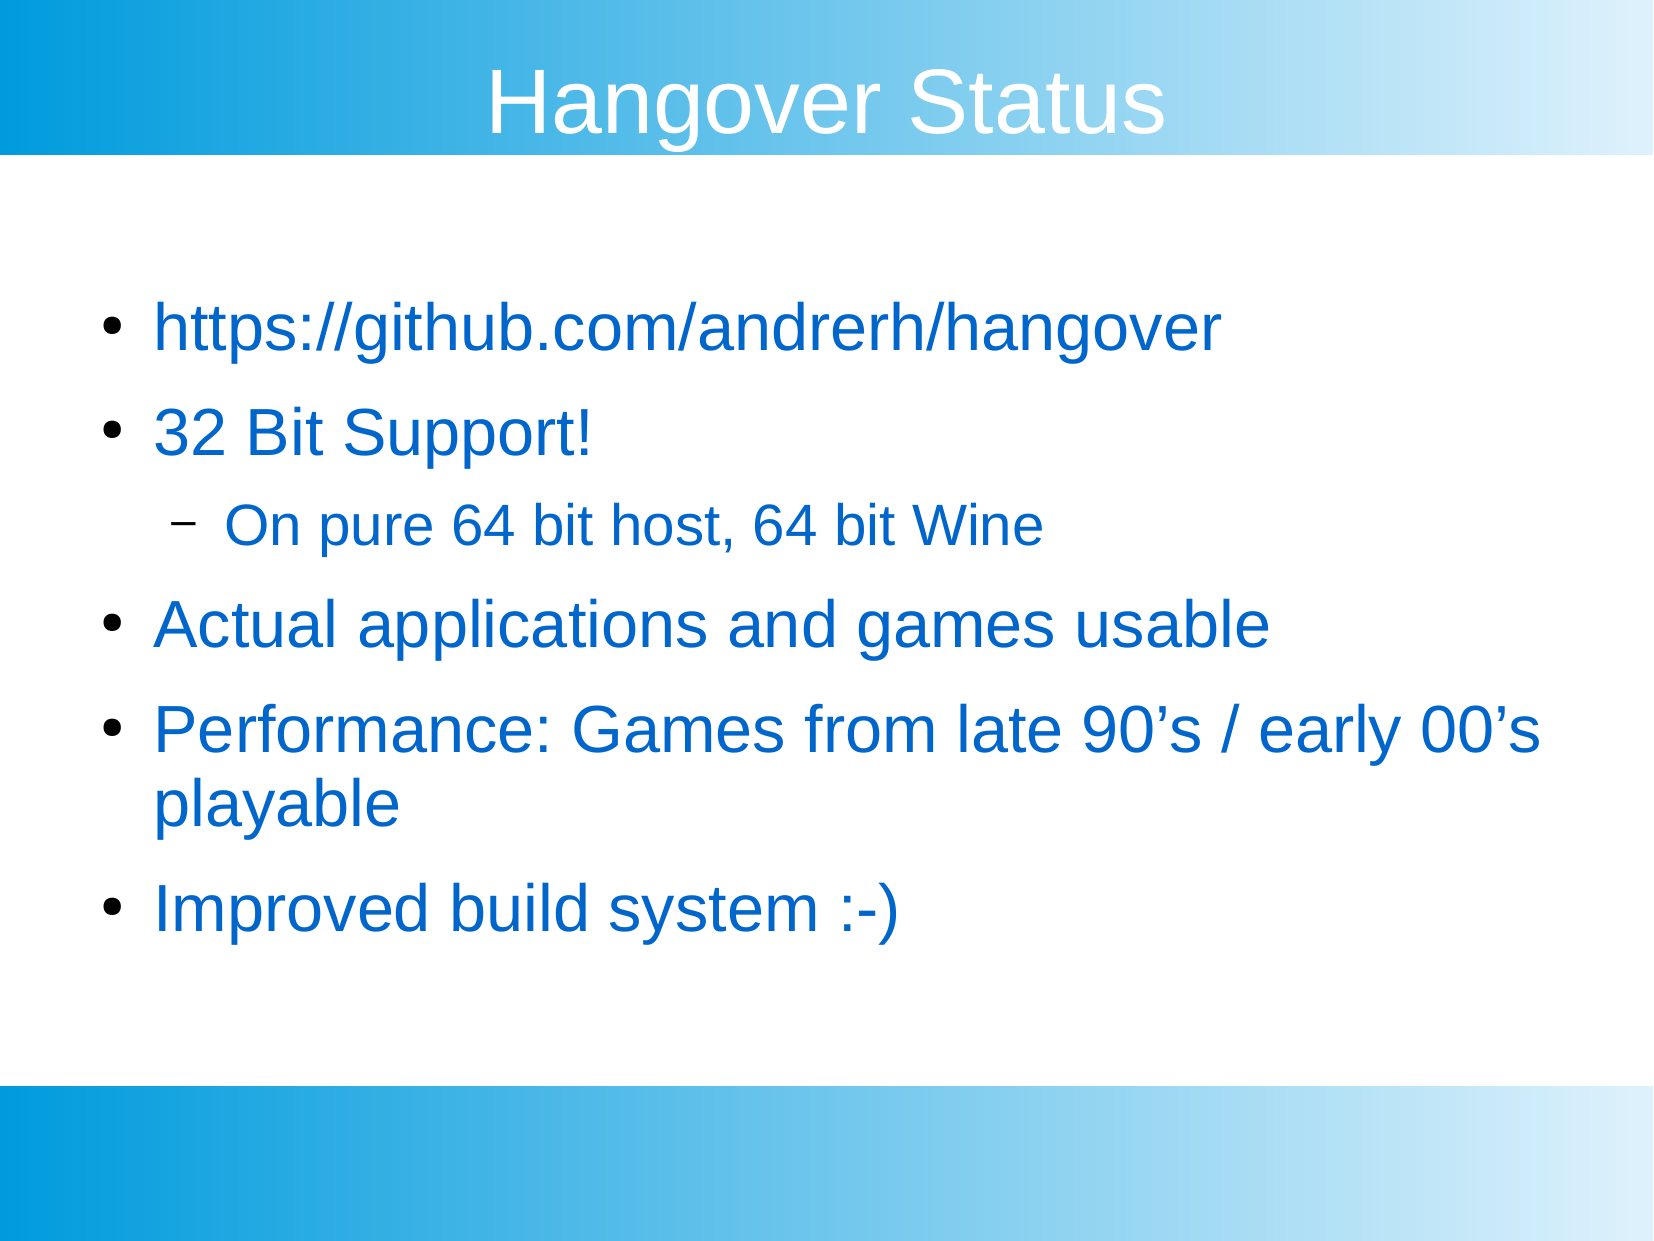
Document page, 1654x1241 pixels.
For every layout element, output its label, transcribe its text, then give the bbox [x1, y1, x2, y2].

list https://github.com/andrerh/hangover 32 Bit Support! On pure 64 bit host, 64 bit Wine Actual applications and games usable Performance: Games from late 90’s / early 00’s playable Improved build system :-) [82, 290, 1571, 1010]
title Hangover Status [82, 49, 1571, 155]
